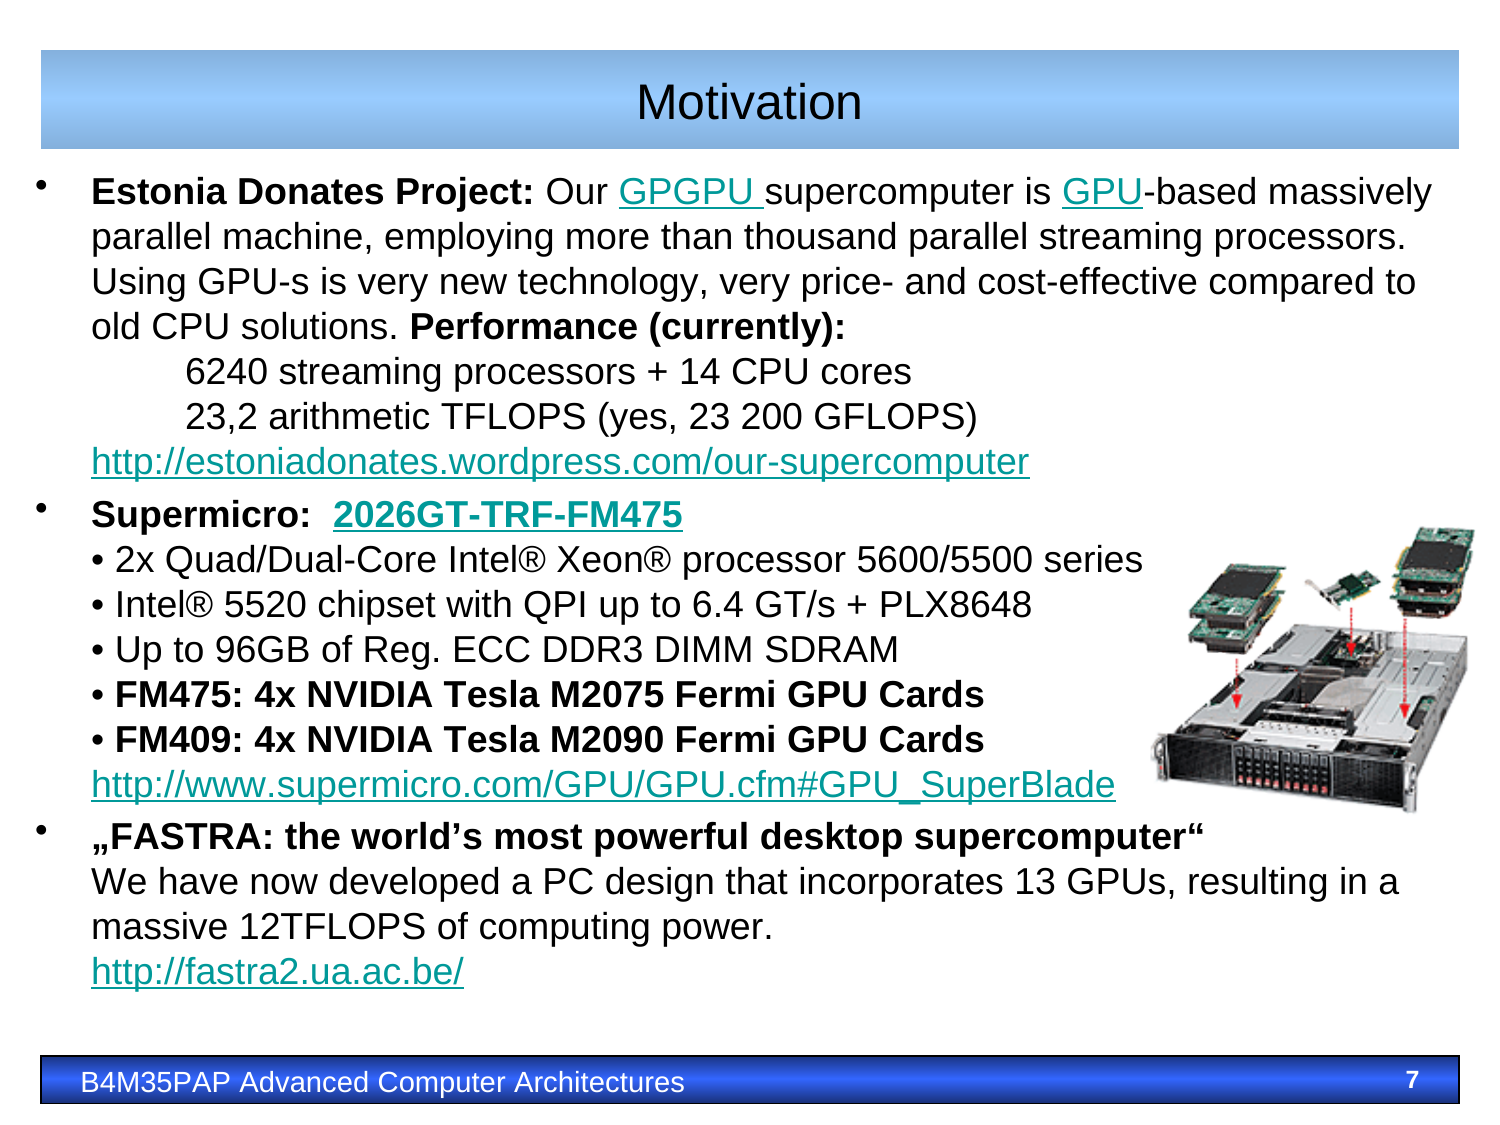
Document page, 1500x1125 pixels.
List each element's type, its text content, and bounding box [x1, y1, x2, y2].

title Motivation [41, 50, 1459, 149]
list Estonia Donates Project: Our GPGPU supercomputer is GPU-based massively parallel machine, employing more than thousand parallel streaming processors. Using GPU-s is very new technology, very price- and cost-effective compared to old CPU solutions. Performance (currently): 6240 streaming processors + 14 CPU cores 23,2 arithmetic TFLOPS (yes, 23 200 GFLOPS) http://estoniadonates.wordpress.com/our-supercomputer Supermicro: 2026GT-TRF-FM475 • 2x Quad/Dual-Core Intel® Xeon® processor 5600/5500 series • Intel® 5520 chipset with QPI up to 6.4 GT/s + PLX8648 • Up to 96GB of Reg. ECC DDR3 DIMM SDRAM • FM475: 4x NVIDIA Tesla M2075 Fermi GPU Cards • FM409: 4x NVIDIA Tesla M2090 Fermi GPU Cards http://www.supermicro.com/GPU/GPU.cfm#GPU_SuperBlade „FASTRA: the world’s most powerful desktop supercomputer“ We have now developed a PC design that incorporates 13 GPUs, resulting in a massive 12TFLOPS of computing power. http://fastra2.ua.ac.be/ [20, 159, 1479, 987]
picture [1149, 519, 1477, 821]
